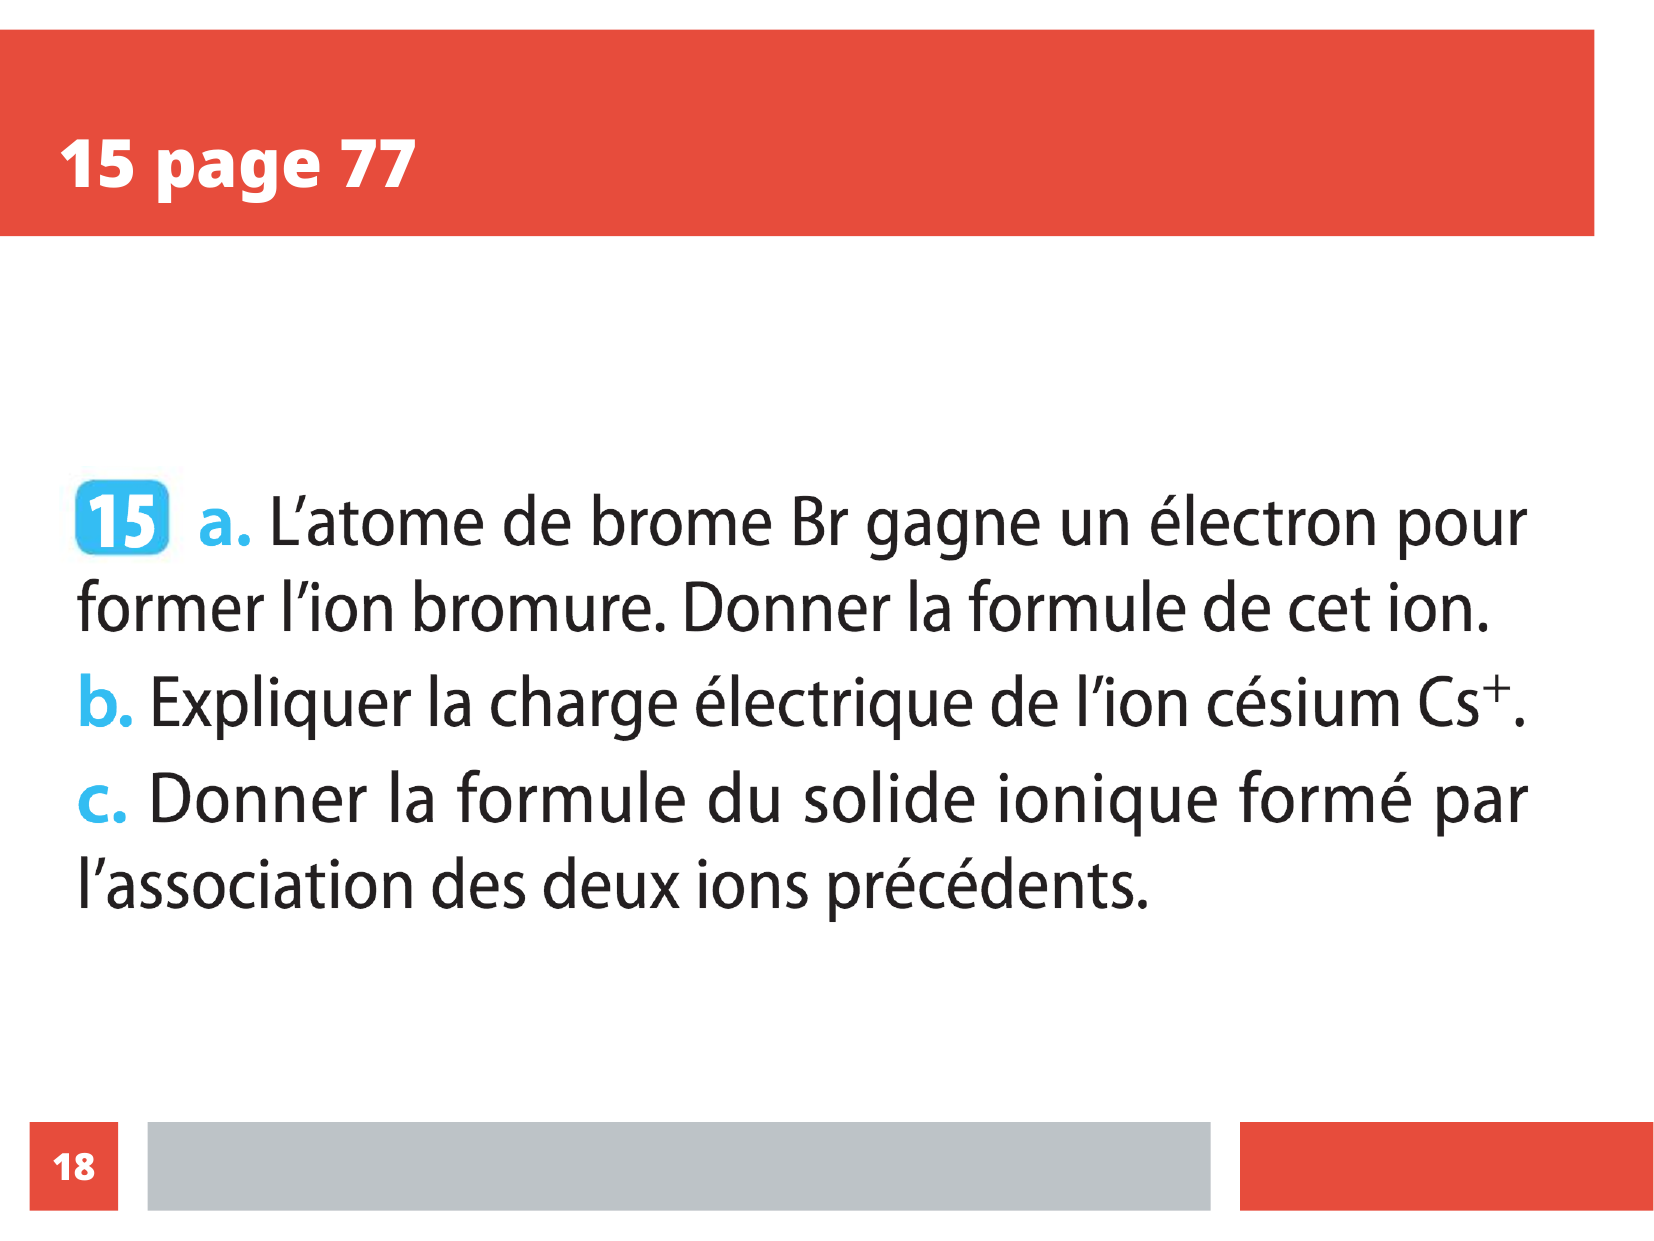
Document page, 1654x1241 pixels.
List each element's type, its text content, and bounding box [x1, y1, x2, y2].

picture [59, 466, 1565, 952]
title 15 page 77 [59, 59, 1595, 207]
